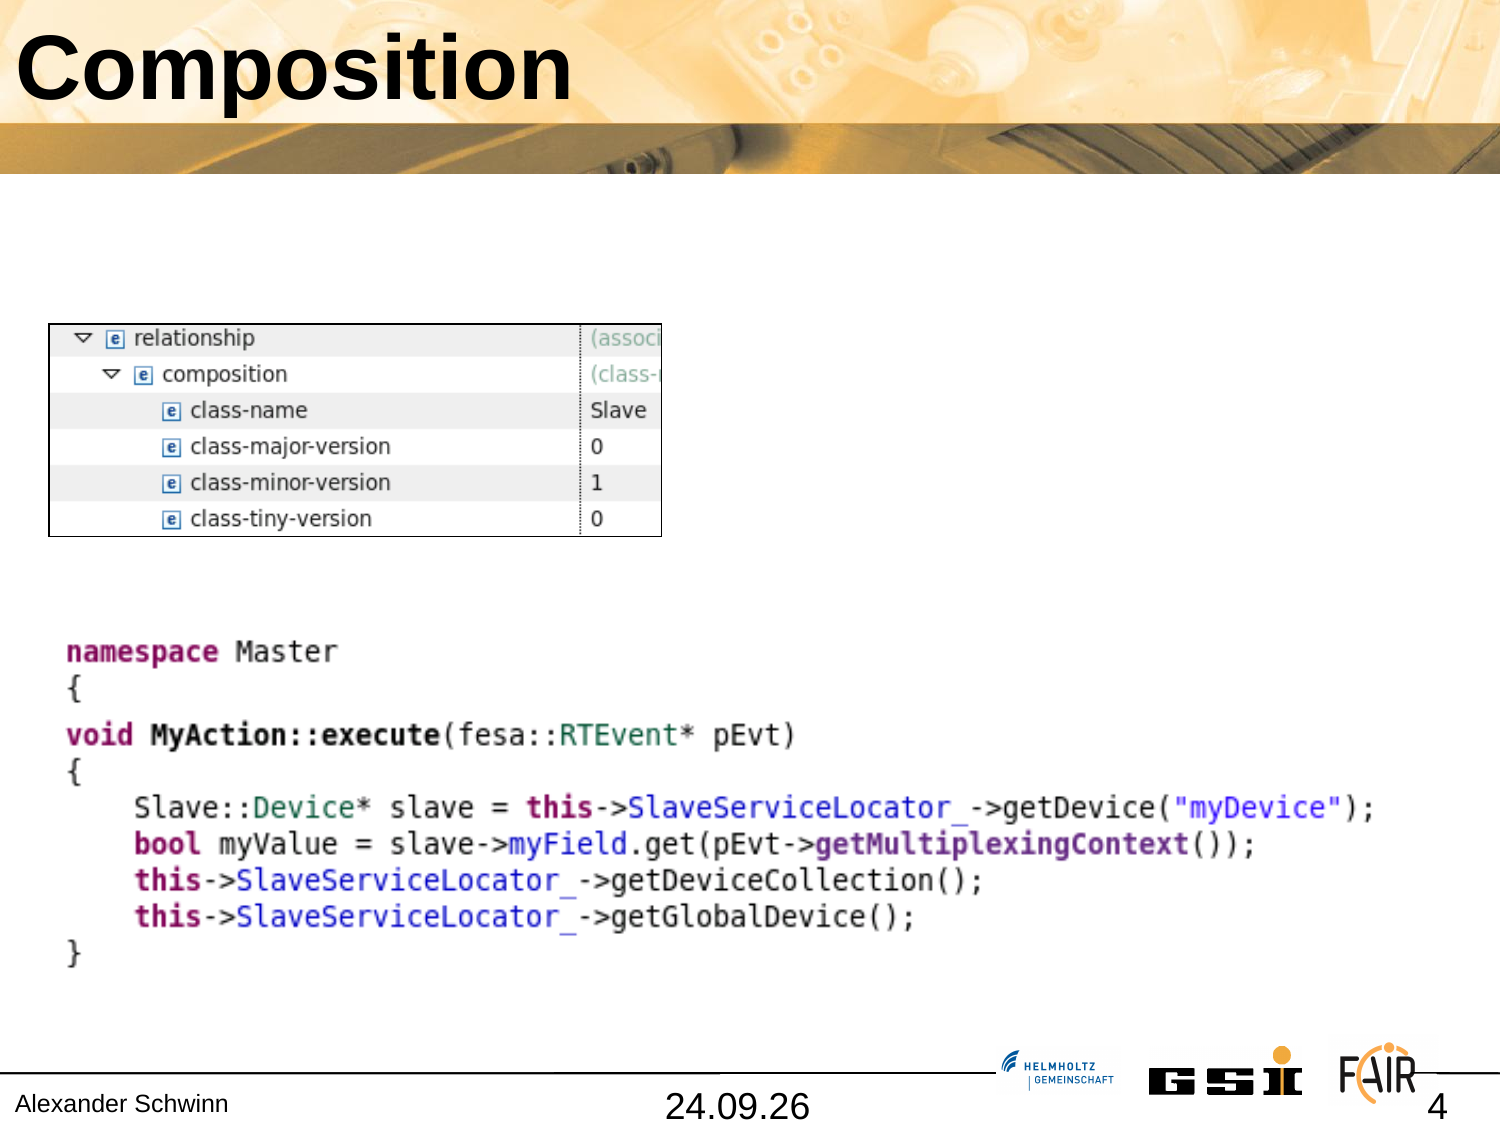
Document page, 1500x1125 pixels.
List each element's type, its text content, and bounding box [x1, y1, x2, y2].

picture [50, 324, 661, 536]
title Composition [0, 0, 1500, 126]
picture [0, 126, 1500, 175]
picture [996, 1046, 1121, 1095]
picture [1328, 1034, 1439, 1106]
picture [62, 624, 1500, 998]
picture [1149, 1046, 1302, 1095]
